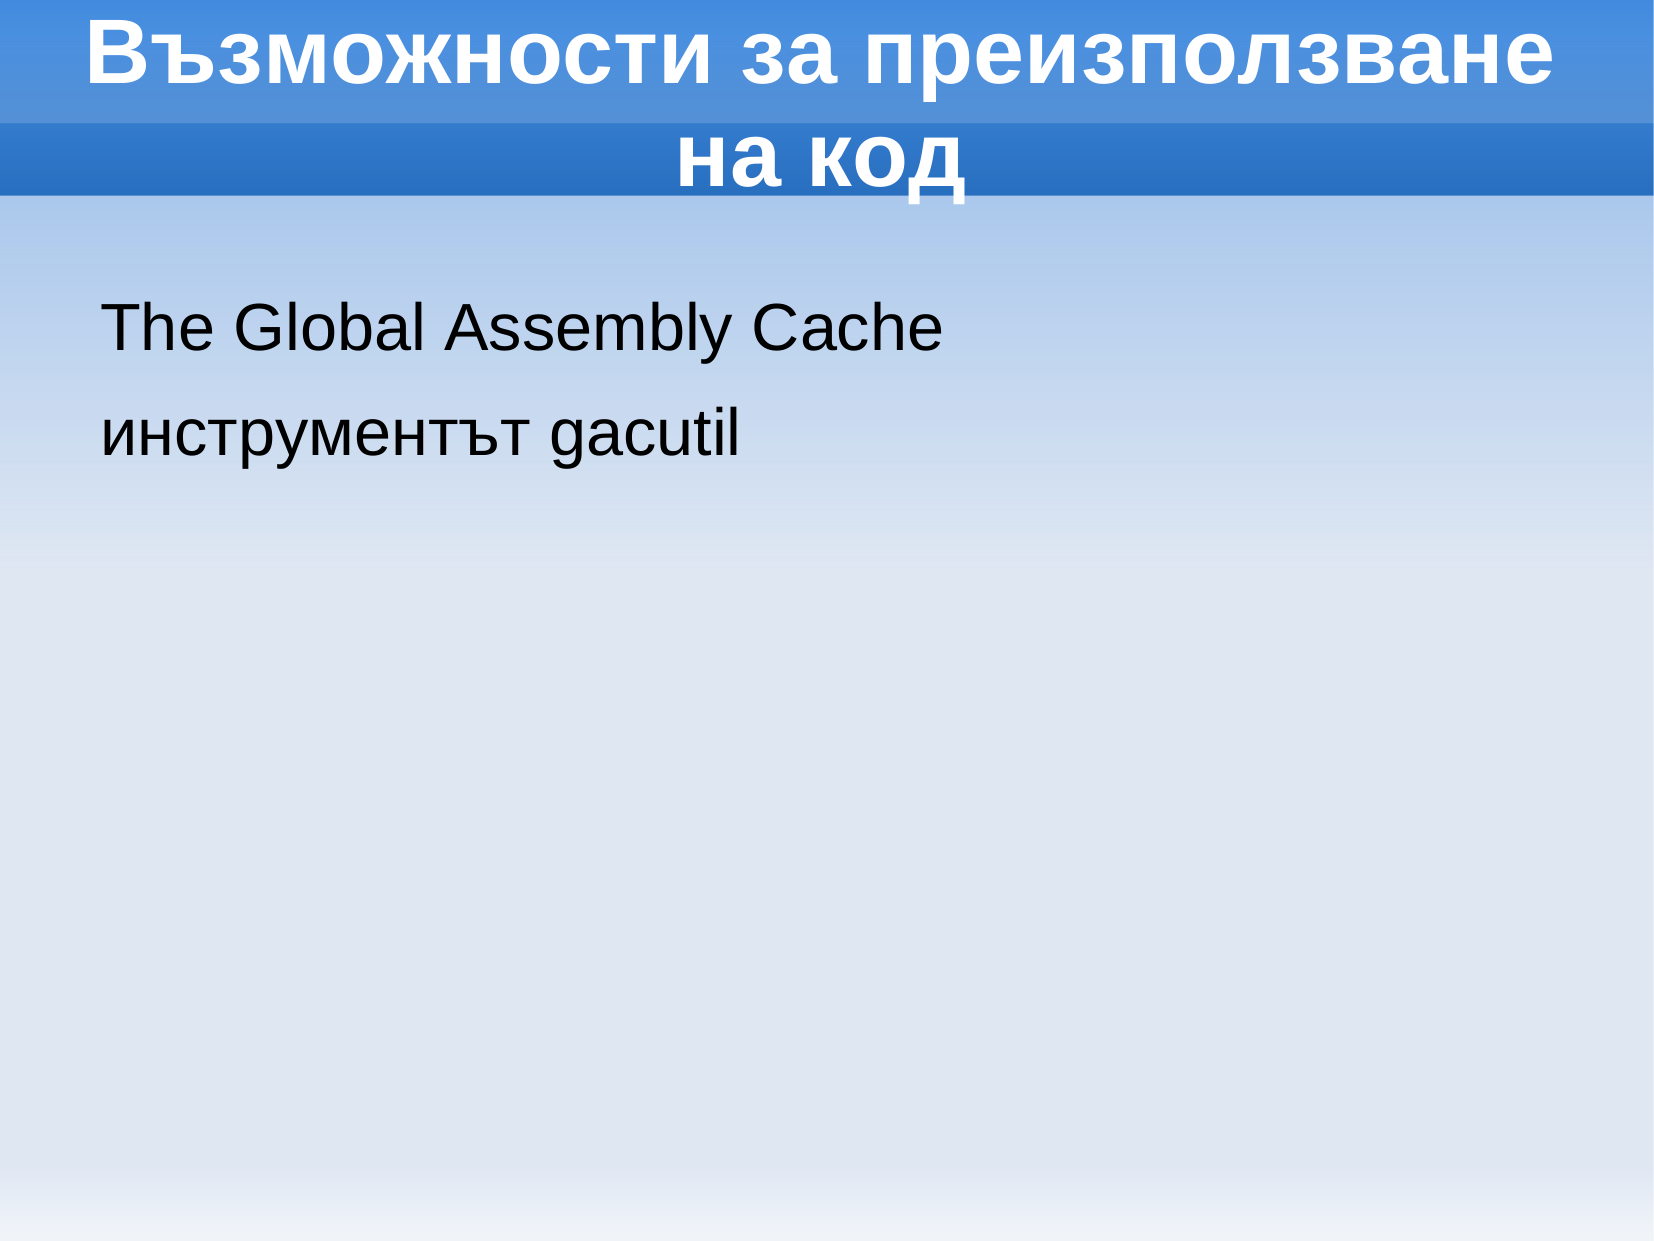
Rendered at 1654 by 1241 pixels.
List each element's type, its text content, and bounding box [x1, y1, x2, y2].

picture [0, 0, 1654, 1241]
title Възможности за преизползване на код [76, 1, 1565, 207]
list The Global Assembly Cache инструментът gacutil [82, 290, 1571, 1094]
